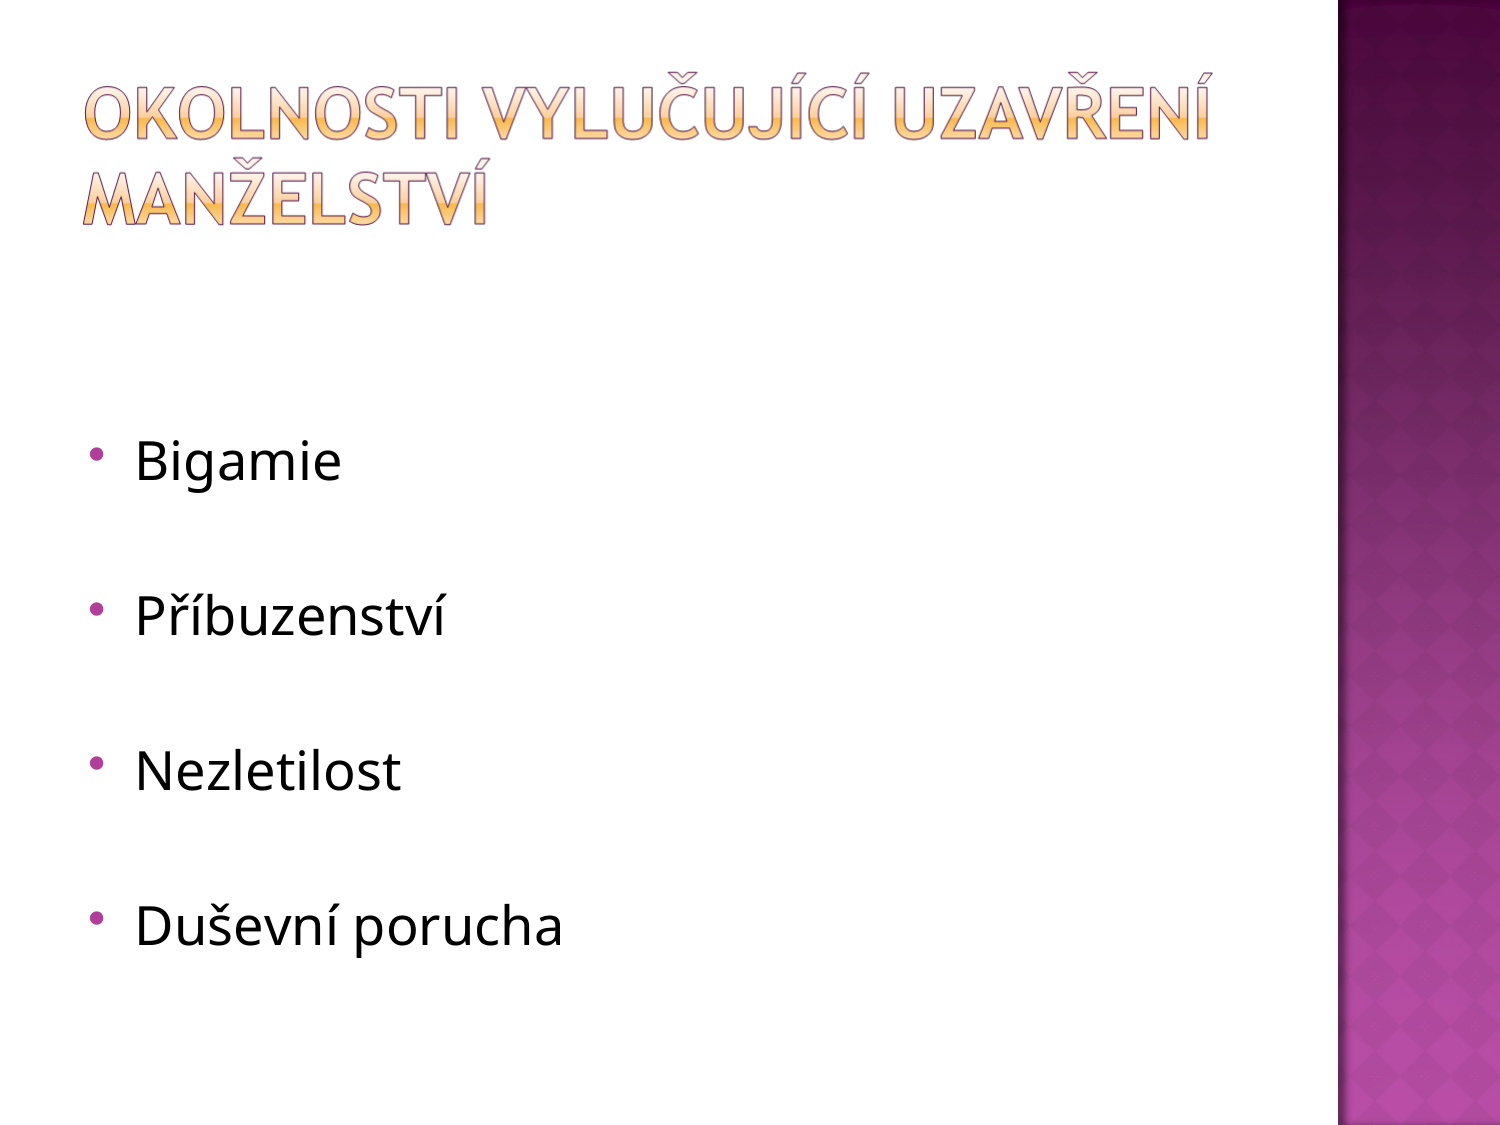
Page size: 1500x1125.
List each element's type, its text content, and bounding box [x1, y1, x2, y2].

picture [1337, 0, 1500, 1125]
text_box [40, 47, 1277, 241]
list Bigamie Příbuzenství Nezletilost Duševní porucha [75, 263, 1263, 1060]
